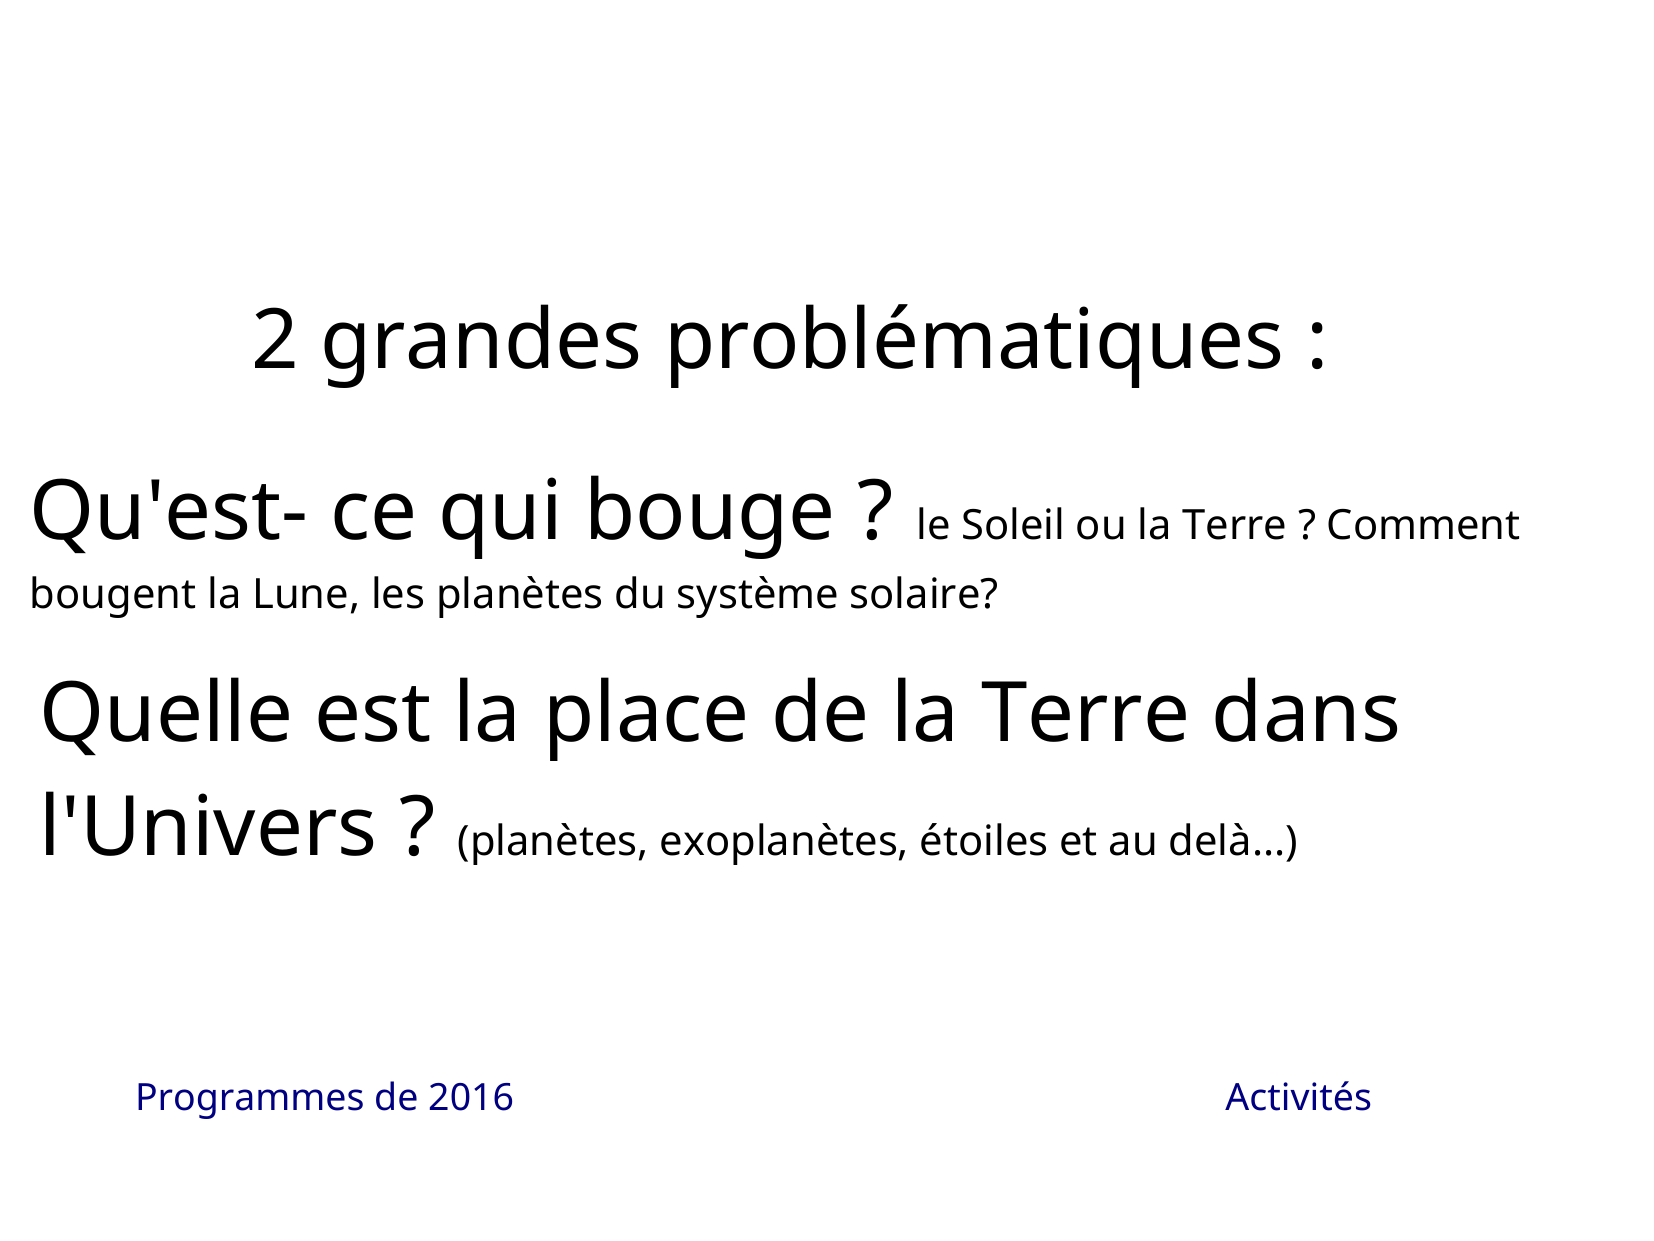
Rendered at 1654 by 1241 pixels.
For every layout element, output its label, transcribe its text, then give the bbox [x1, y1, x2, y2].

text_box Quelle est la place de la Terre dans l'Univers ? (planètes, exoplanètes, étoiles et au delà...) [25, 645, 1473, 945]
text_box Programmes de 2016 [88, 1062, 562, 1182]
text_box Activités [1210, 1062, 1536, 1122]
text_box 2 grandes problématiques : [236, 271, 1416, 384]
text_box Qu'est- ce qui bouge ? le Soleil ou la Terre ? Comment bougent la Lune, les planètes du système solaire? [14, 442, 1654, 605]
